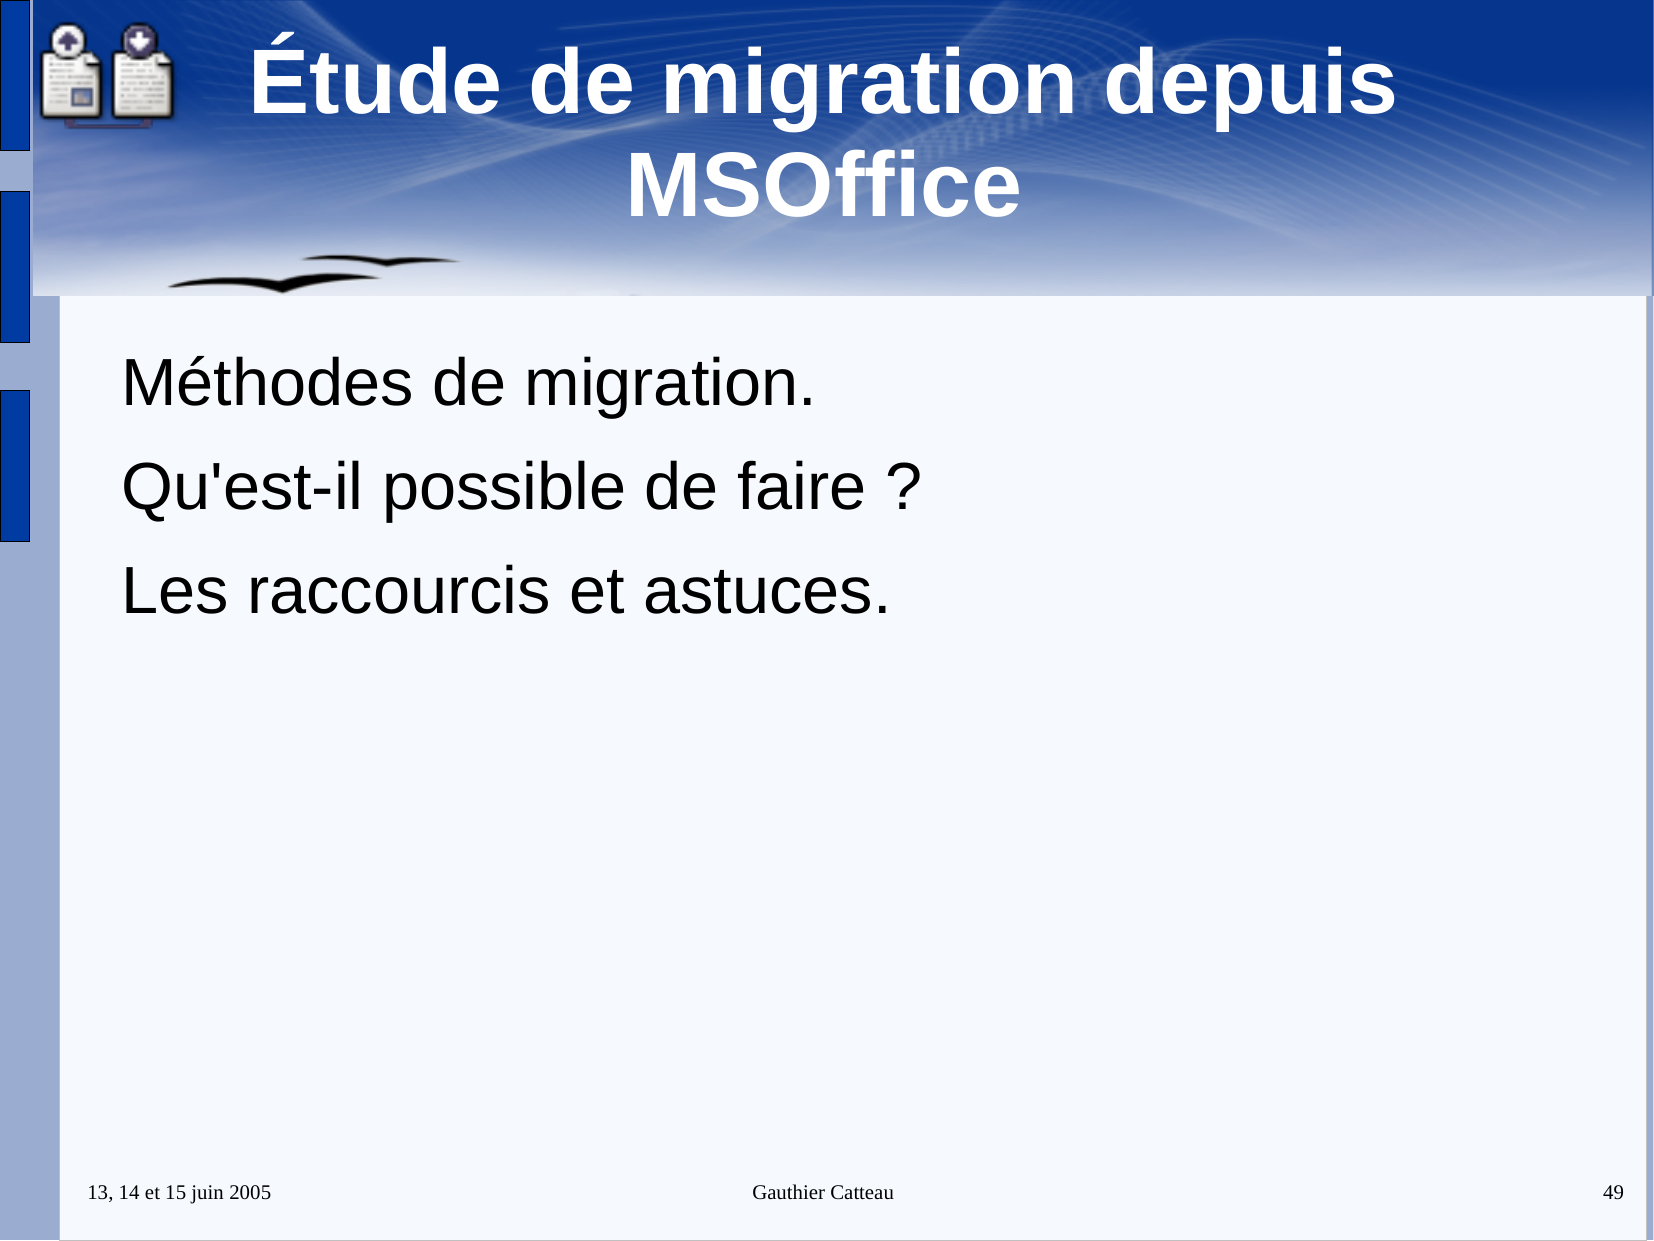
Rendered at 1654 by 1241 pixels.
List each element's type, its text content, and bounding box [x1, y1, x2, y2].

list Méthodes de migration. Qu'est-il possible de faire ? Les raccourcis et astuces. [121, 344, 1534, 1127]
title Étude de migration depuis MSOffice [118, 29, 1531, 237]
picture [33, 0, 1654, 296]
